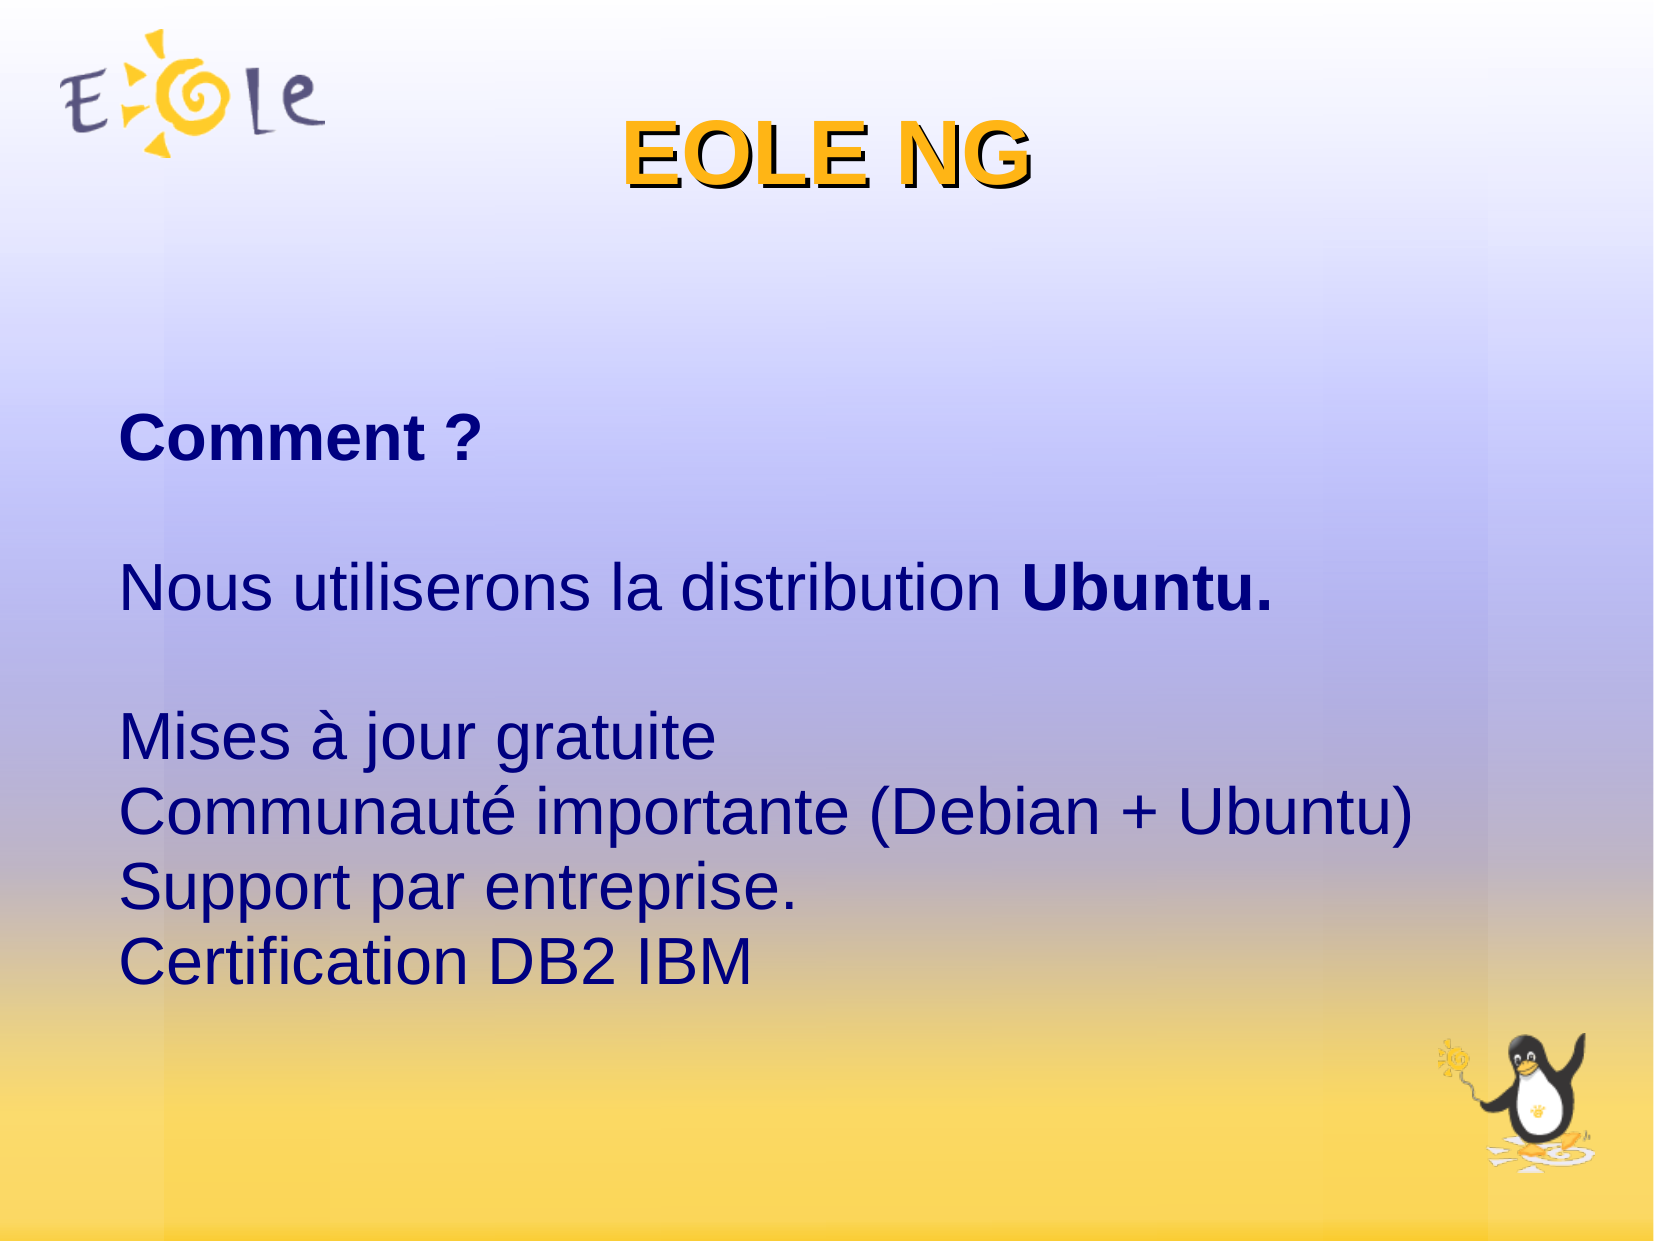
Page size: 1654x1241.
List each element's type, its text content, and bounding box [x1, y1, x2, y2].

picture [0, 0, 1654, 1241]
title EOLE NG [82, 49, 1571, 257]
subtitle Comment ? Nous utiliserons la distribution Ubuntu. Mises à jour gratuite Communauté importante (Debian + Ubuntu) Support par entreprise. Certification DB2 IBM [82, 290, 1571, 1109]
